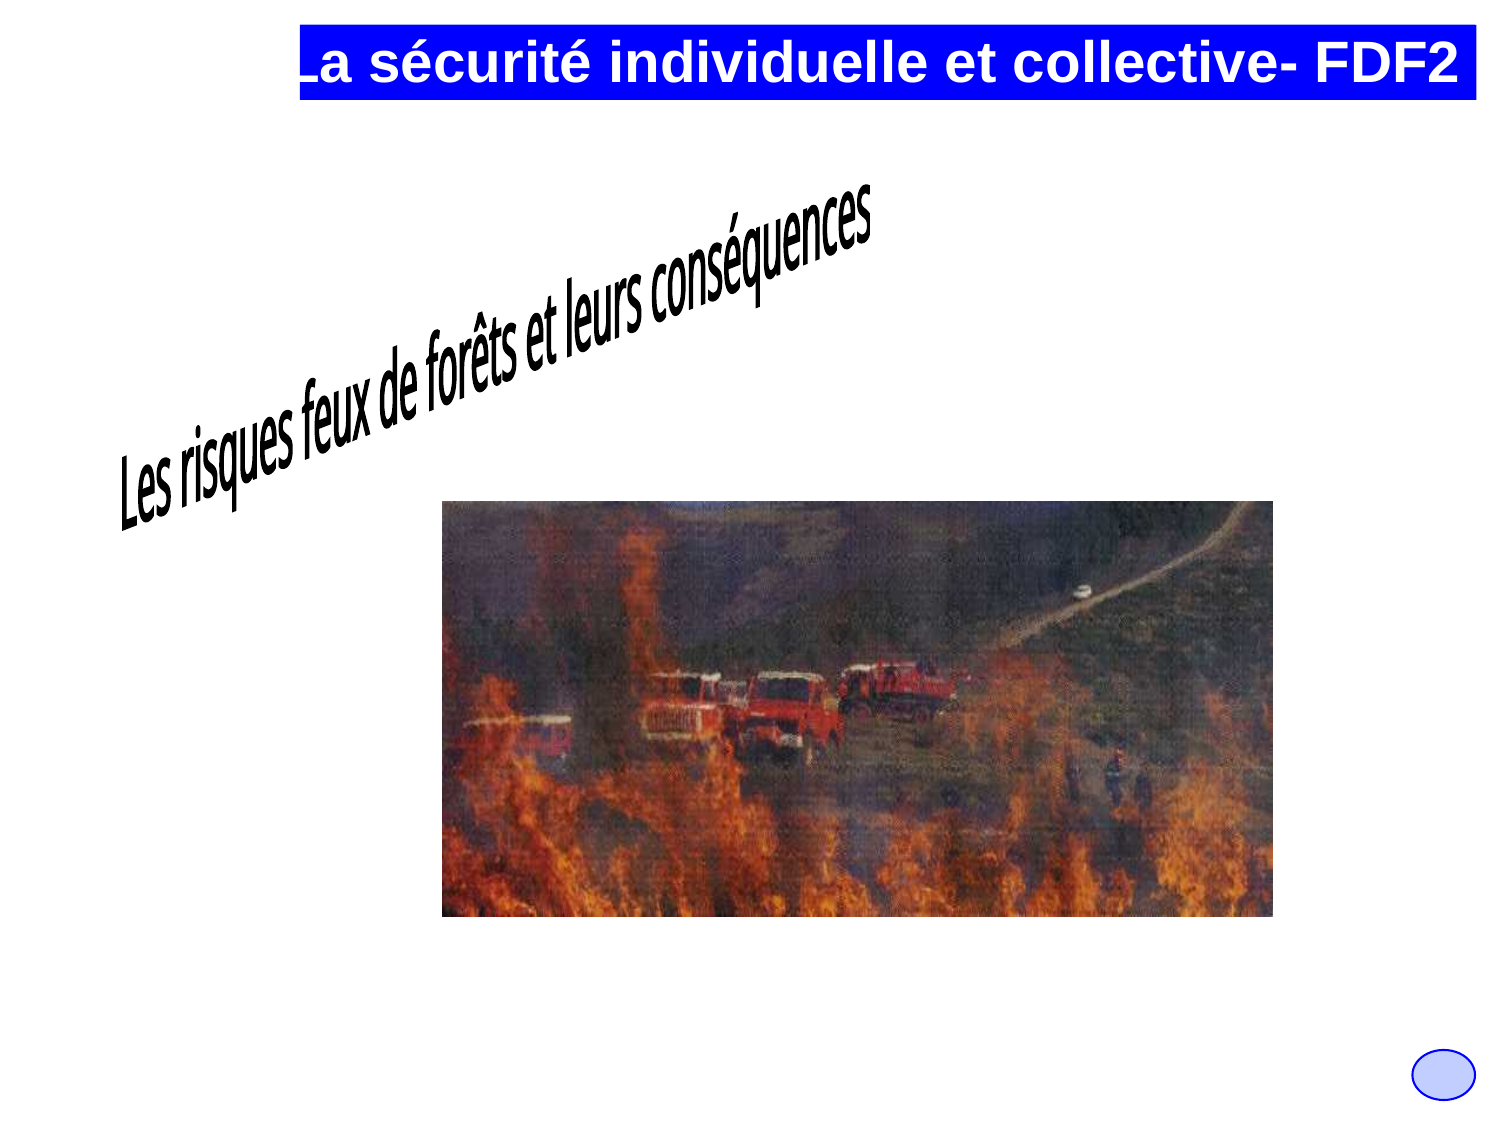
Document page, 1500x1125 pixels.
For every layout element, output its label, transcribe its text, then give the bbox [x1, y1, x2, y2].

text_box Les risques feux de forêts et leurs conséquences [594, 285, 610, 345]
text_box [843, 200, 851, 216]
text_box Les risques feux de forêts et leurs conséquences [380, 346, 397, 428]
text_box Les risques feux de forêts et leurs conséquences [689, 250, 705, 310]
picture [442, 501, 1273, 917]
text_box Les risques feux de forêts et leurs conséquences [743, 227, 760, 308]
text_box Les risques feux de forêts et leurs conséquences [302, 378, 315, 459]
text_box [324, 147, 1152, 219]
text_box Les risques feux de forêts et leurs conséquences [803, 205, 819, 265]
text_box Les risques feux de forêts et leurs conséquences [219, 431, 236, 512]
text_box Les risques feux de forêts et leurs conséquences [764, 219, 780, 279]
text_box Les risques feux de forêts et leurs conséquences [334, 387, 350, 447]
text_box La sécurité individuelle et collective- FDF2 [300, 24, 1477, 100]
text_box Les risques feux de forêts et leurs conséquences [439, 347, 456, 405]
text_box Les risques feux de forêts et leurs conséquences [668, 258, 685, 316]
text_box Les risques feux de forêts et leurs conséquences [426, 330, 440, 411]
text_box [1412, 1049, 1476, 1101]
text_box Les risques feux de forêts et leurs conséquences [241, 423, 257, 483]
text_box Les risques feux de forêts et leurs conséquences [122, 456, 137, 530]
text_box Les risques feux de forêts et leurs conséquences [353, 379, 370, 441]
